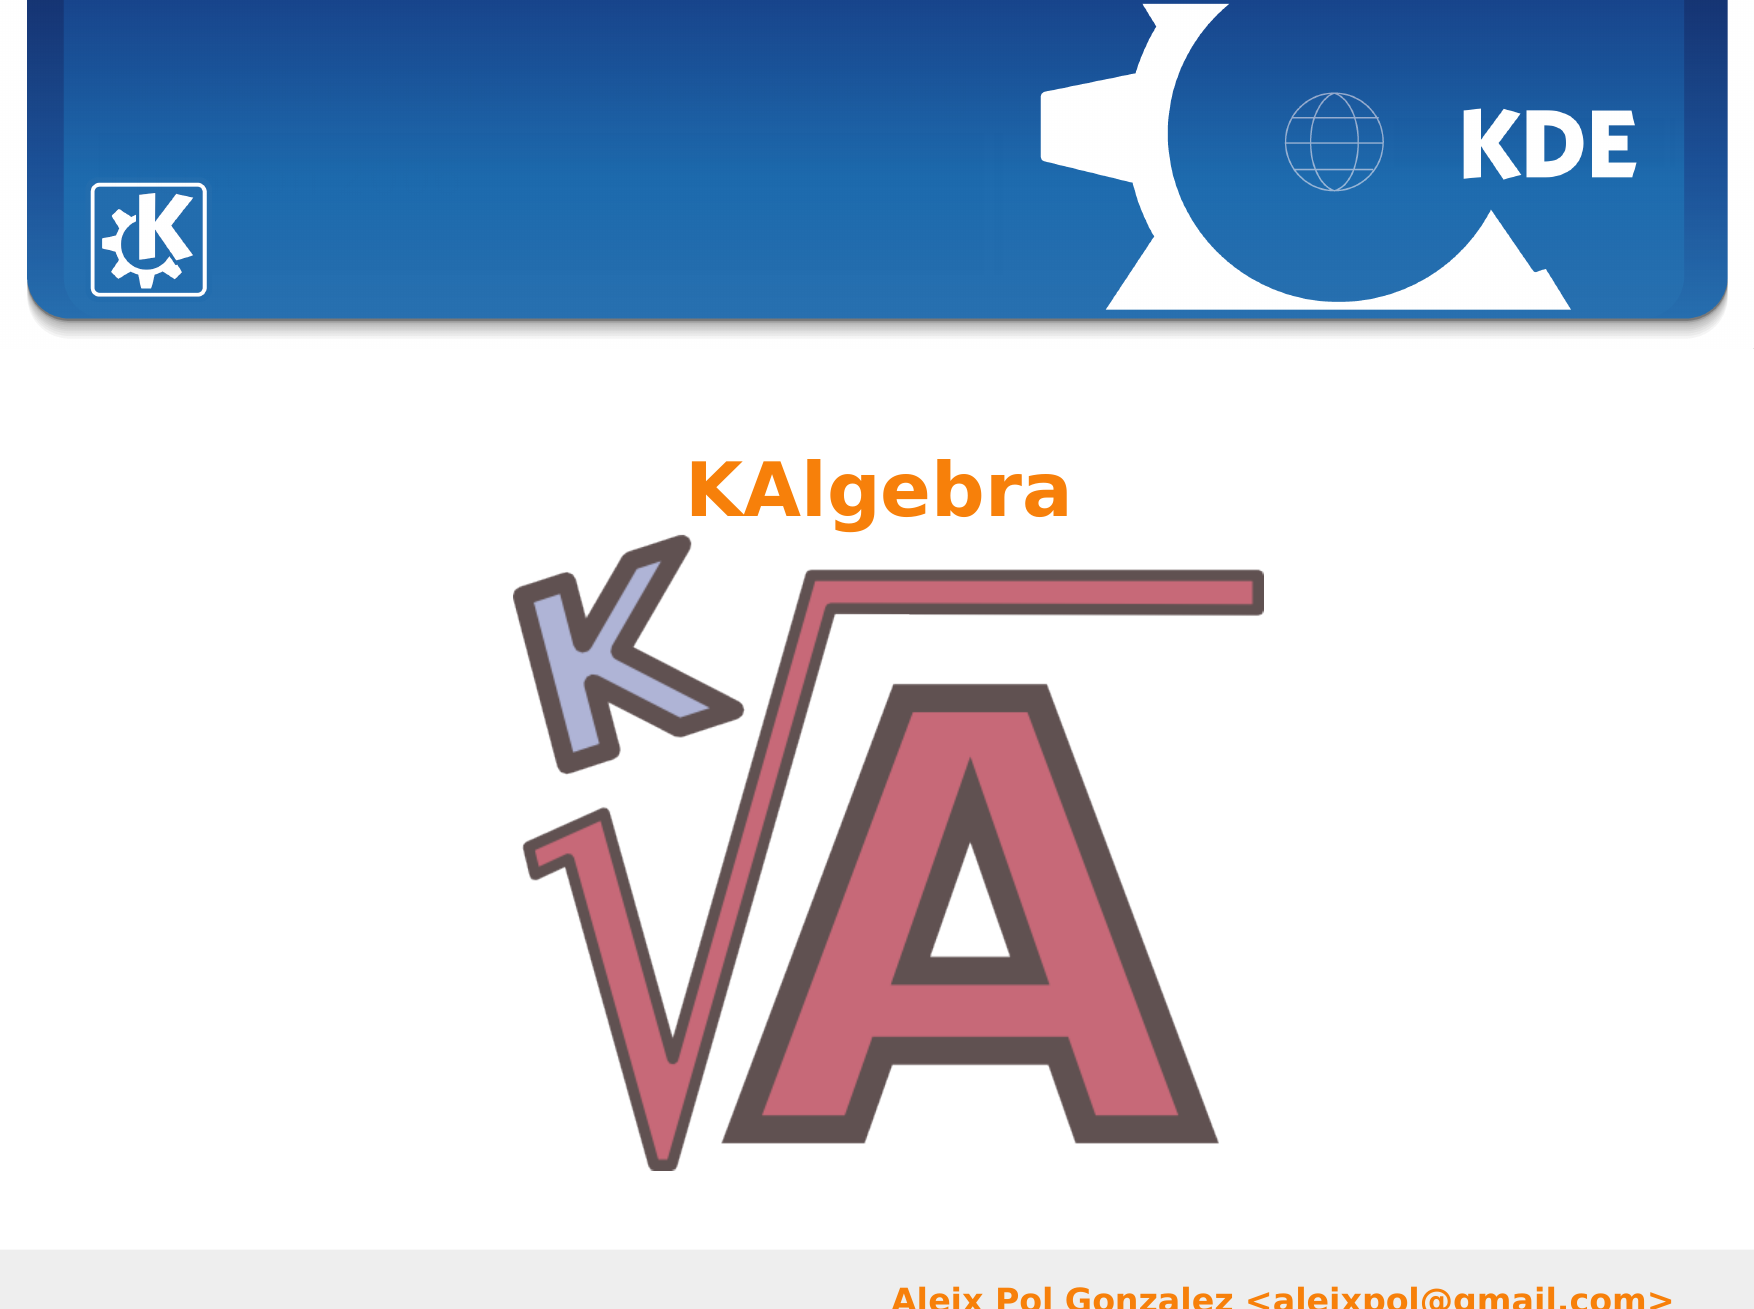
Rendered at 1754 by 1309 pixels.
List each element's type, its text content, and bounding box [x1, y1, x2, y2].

picture [0, 0, 1754, 349]
text_box KAlgebra [122, 395, 1606, 498]
picture [513, 532, 1264, 1171]
